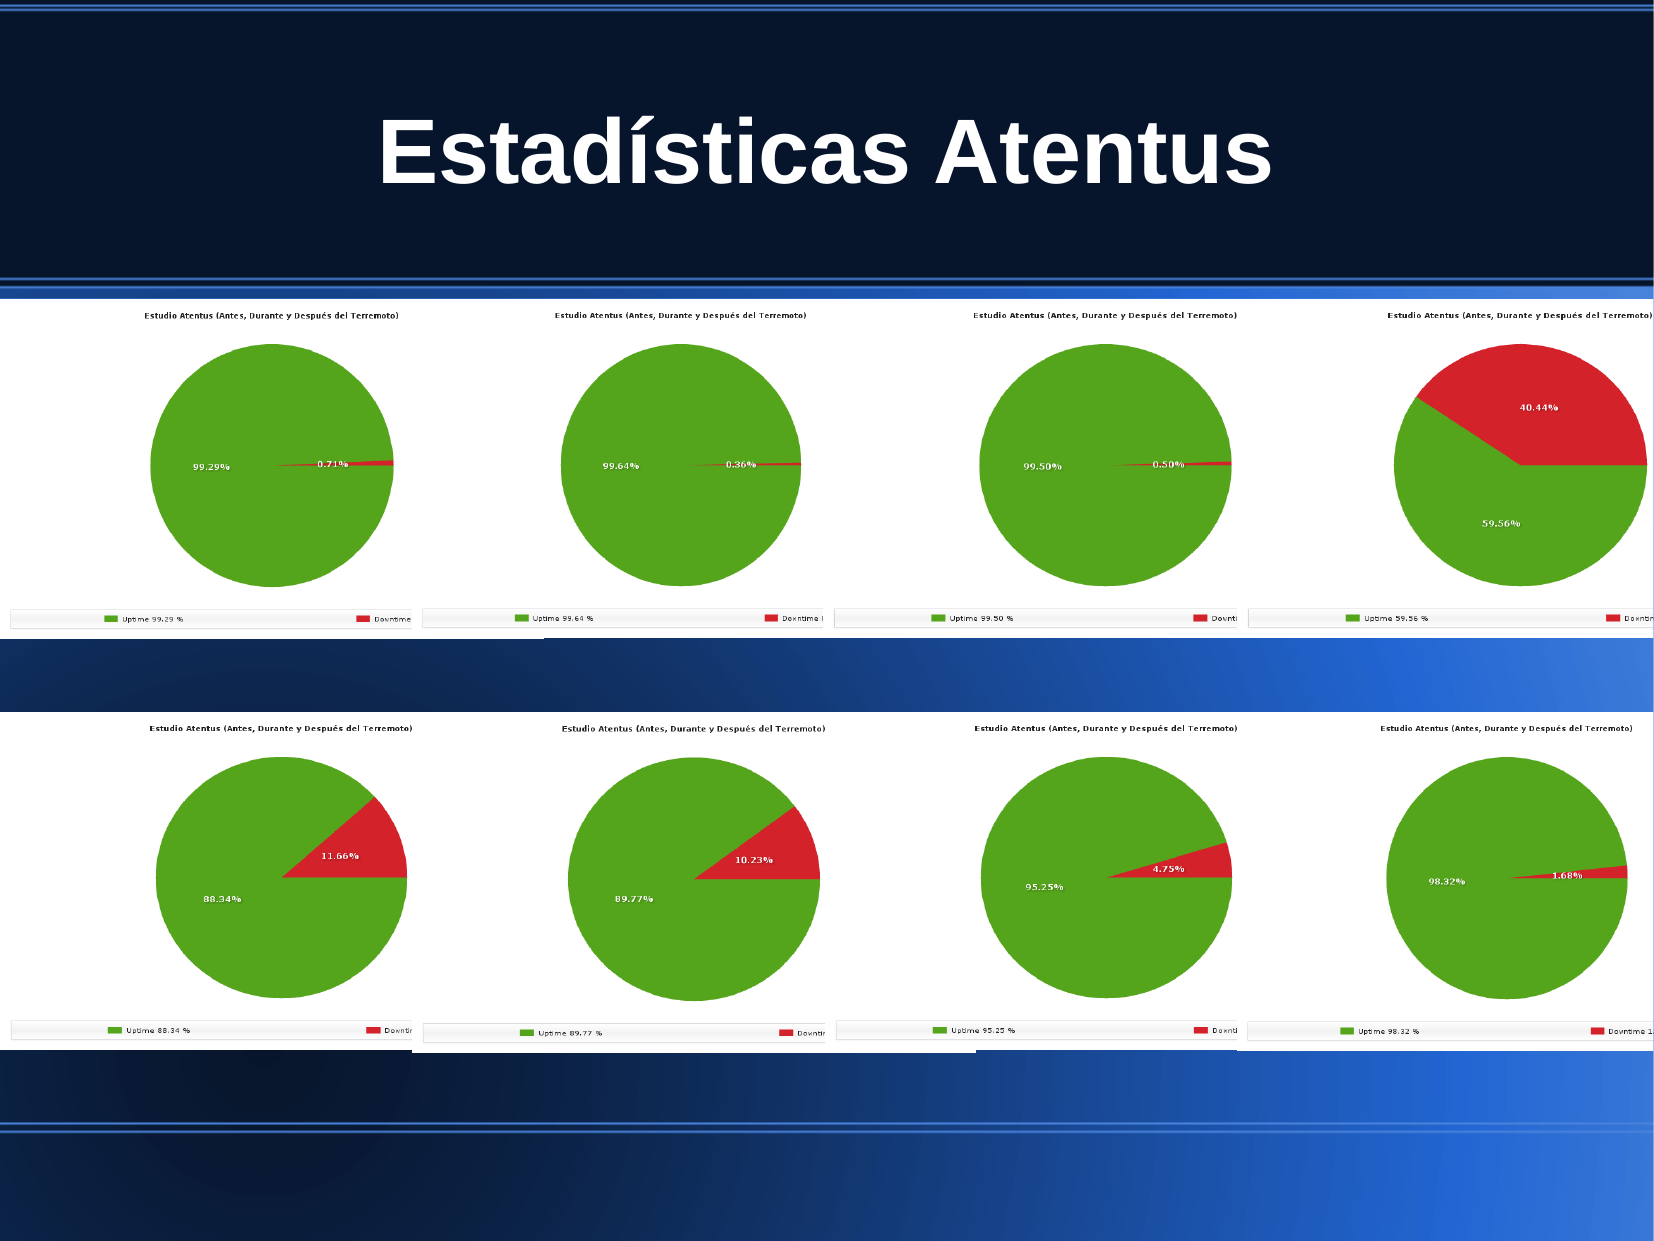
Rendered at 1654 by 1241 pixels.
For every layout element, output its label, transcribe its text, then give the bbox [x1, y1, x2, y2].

picture [0, 0, 1654, 1241]
title Estadísticas Atentus [82, 56, 1571, 249]
